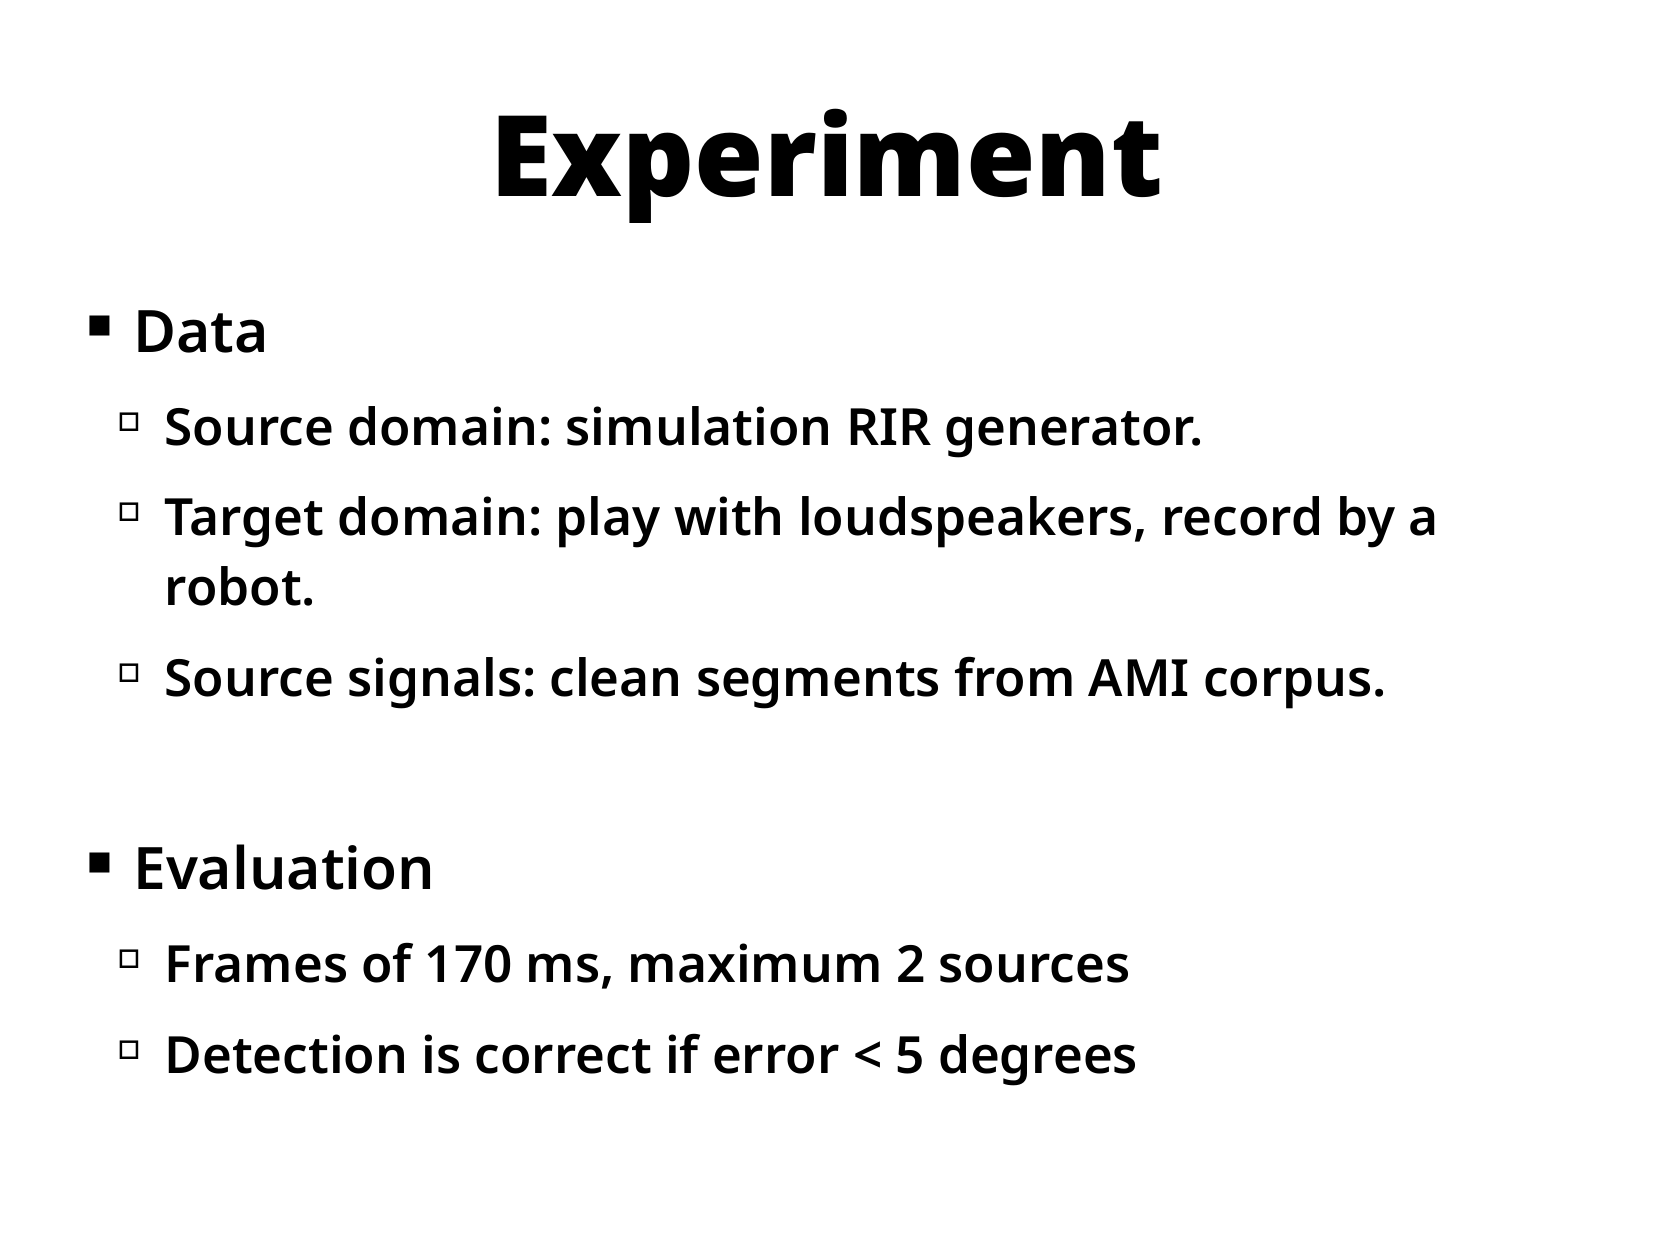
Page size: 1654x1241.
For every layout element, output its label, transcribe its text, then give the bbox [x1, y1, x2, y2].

list Data Source domain: simulation RIR generator. Target domain: play with loudspeakers, record by a robot. Source signals: clean segments from AMI corpus. Evaluation Frames of 170 ms, maximum 2 sources Detection is correct if error < 5 degrees [82, 290, 1571, 1099]
title Experiment [82, 49, 1571, 257]
